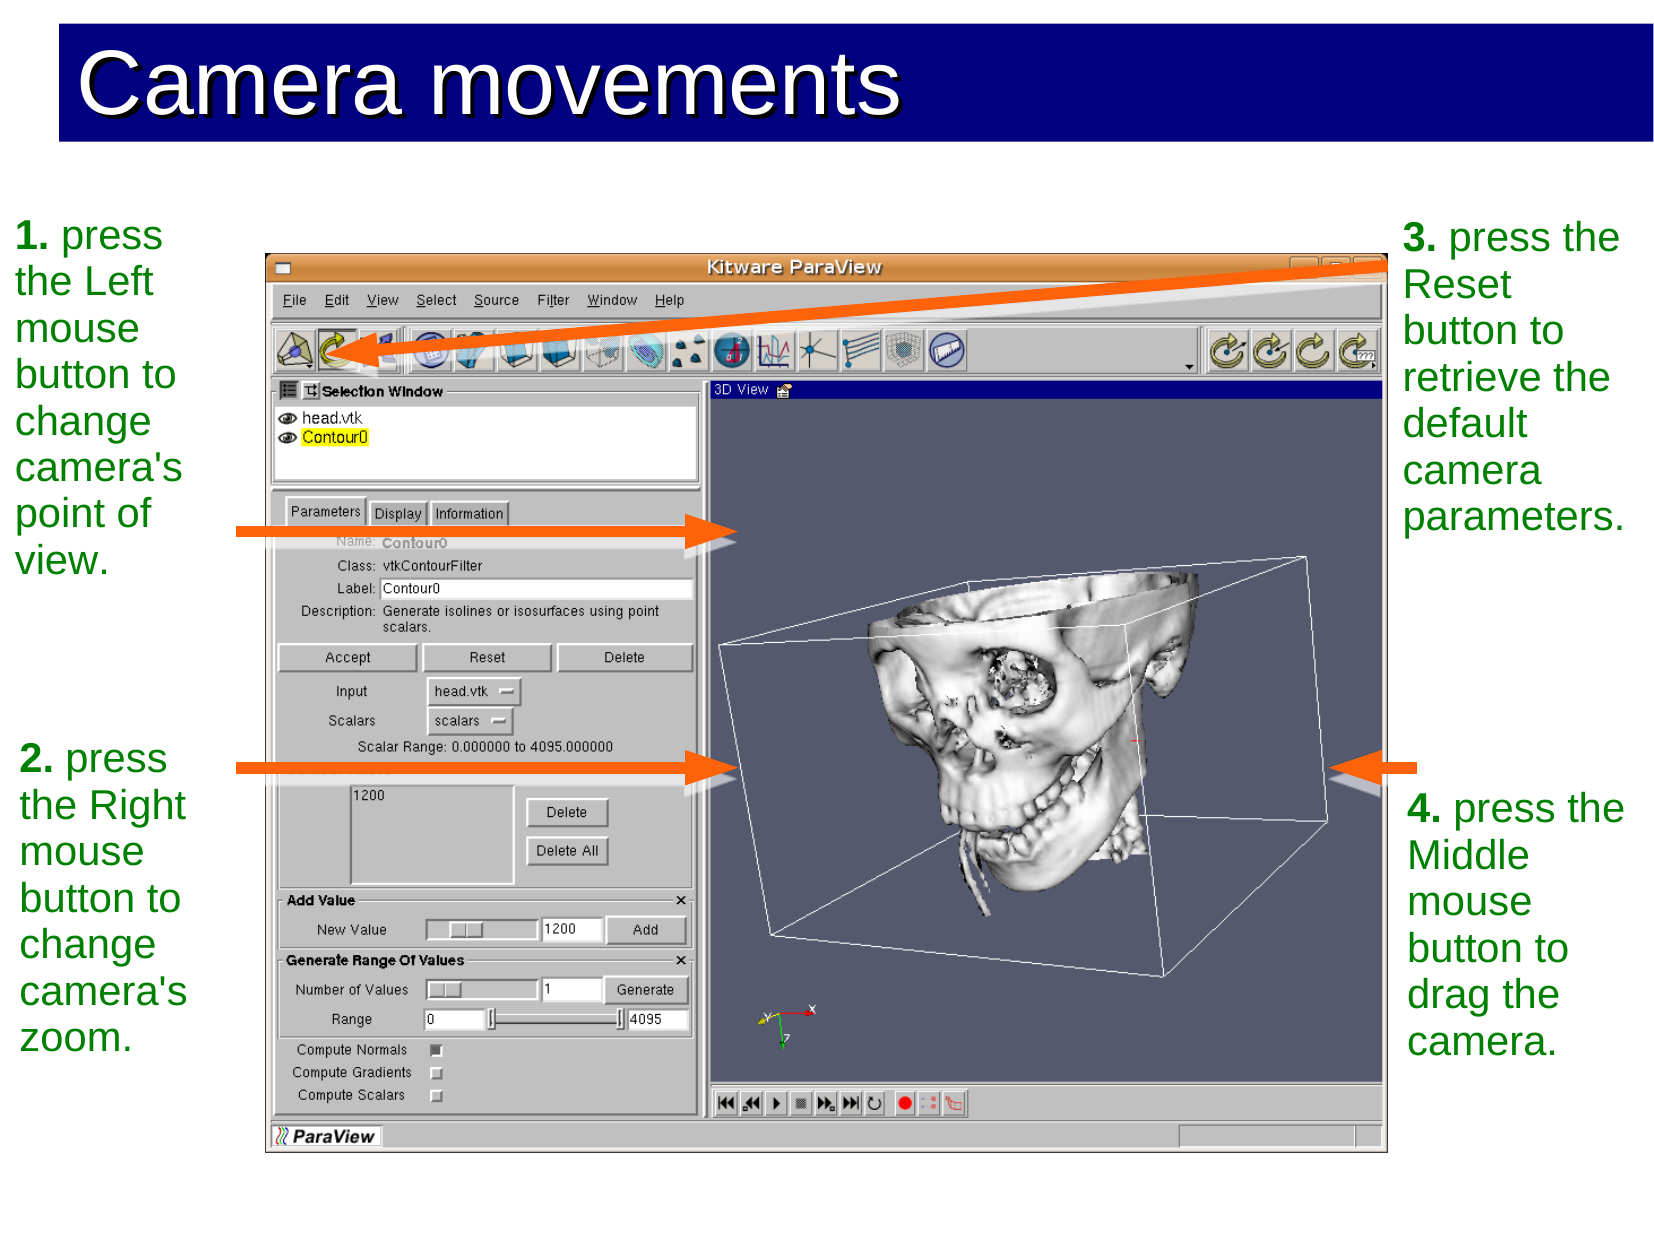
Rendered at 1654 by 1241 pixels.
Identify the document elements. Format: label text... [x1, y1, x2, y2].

text_box 2. press the Right mouse button to change camera's zoom. [4, 727, 237, 1109]
text_box 1. press the Left mouse button to change camera's point of view. [0, 203, 232, 637]
title Camera movements [76, 23, 1565, 142]
picture [265, 253, 1388, 1153]
text_box 4. press the Middle mouse button to drag the camera. [1392, 777, 1654, 1107]
text_box 3. press the Reset button to retrieve the default camera parameters. [1387, 206, 1649, 588]
